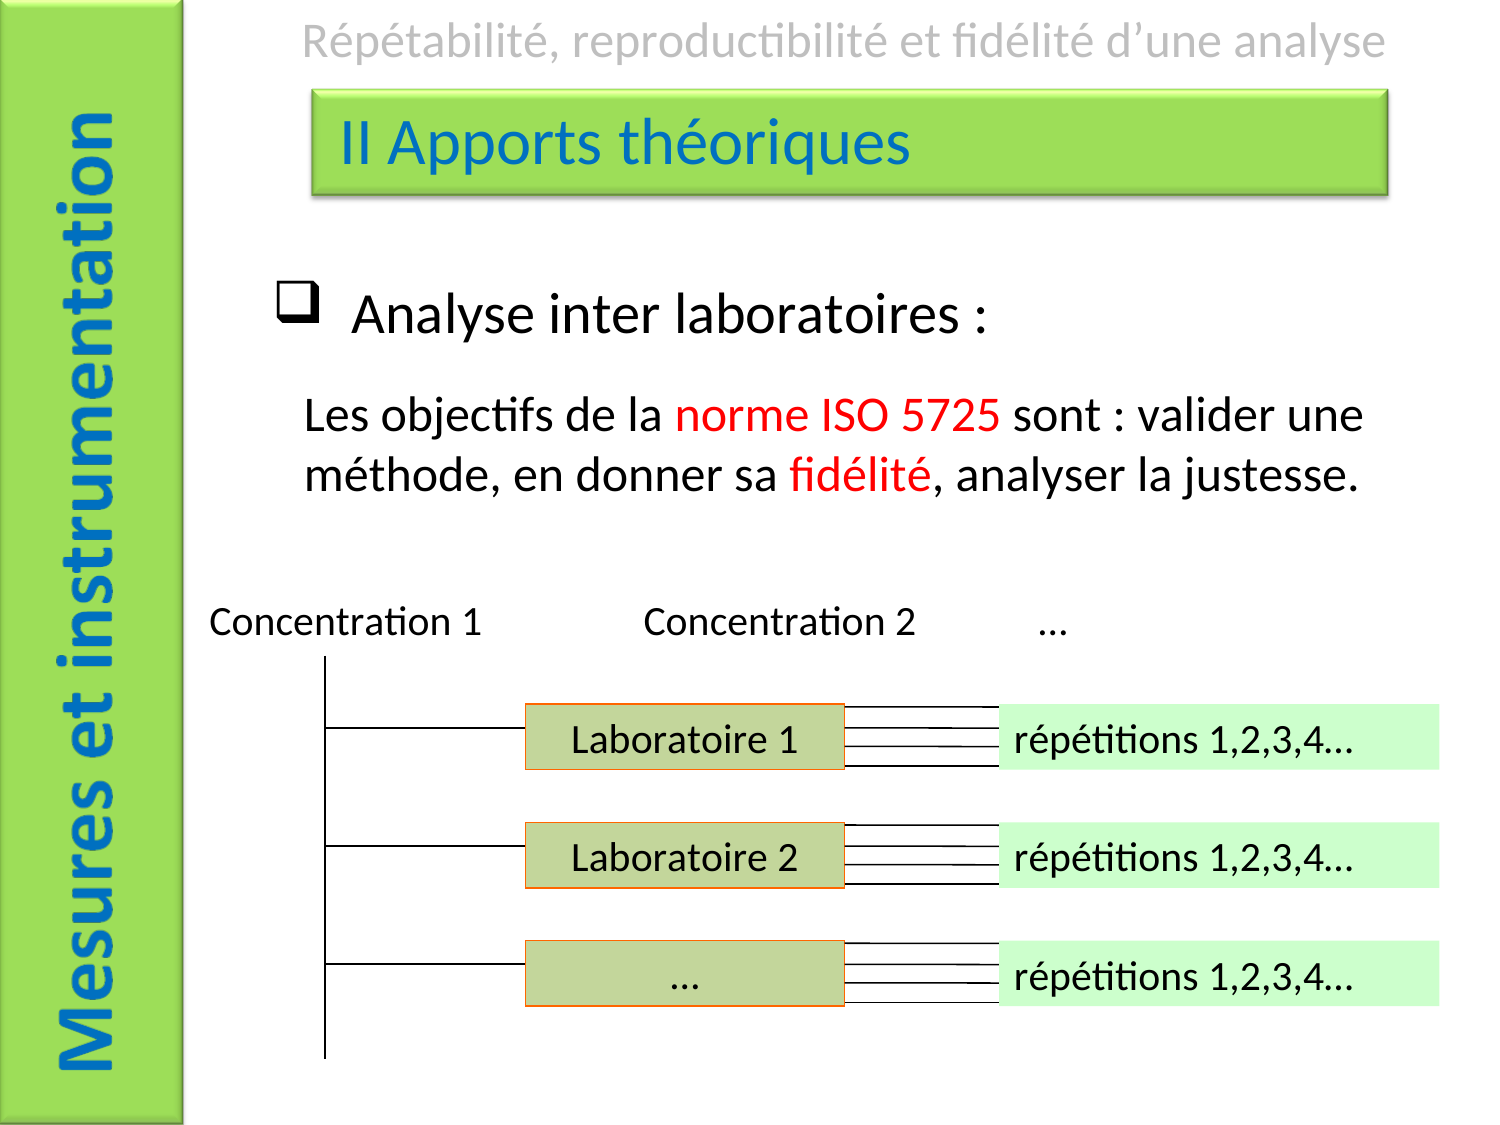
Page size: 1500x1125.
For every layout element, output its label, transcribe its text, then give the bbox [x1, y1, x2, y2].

text_box Concentration 1 Concentration 2 … [194, 586, 1211, 652]
text_box Les objectifs de la norme ISO 5725 sont : valider une méthode, en donner sa fidélité, analyser la justesse. [289, 373, 1400, 509]
text_box … [525, 940, 845, 1006]
text_box Laboratoire 1 [525, 704, 845, 770]
text_box Laboratoire 2 [525, 822, 845, 888]
text_box répétitions 1,2,3,4… [999, 940, 1440, 1007]
picture [0, 0, 192, 1125]
picture [303, 84, 1397, 209]
text_box Répétabilité, reproductibilité et fidélité d’une analyse [206, 0, 1483, 76]
text_box II Apports théoriques [324, 90, 1388, 186]
text_box Analyse inter laboratoires : [183, 267, 1500, 339]
text_box répétitions 1,2,3,4… [999, 704, 1440, 770]
text_box répétitions 1,2,3,4… [999, 822, 1440, 888]
